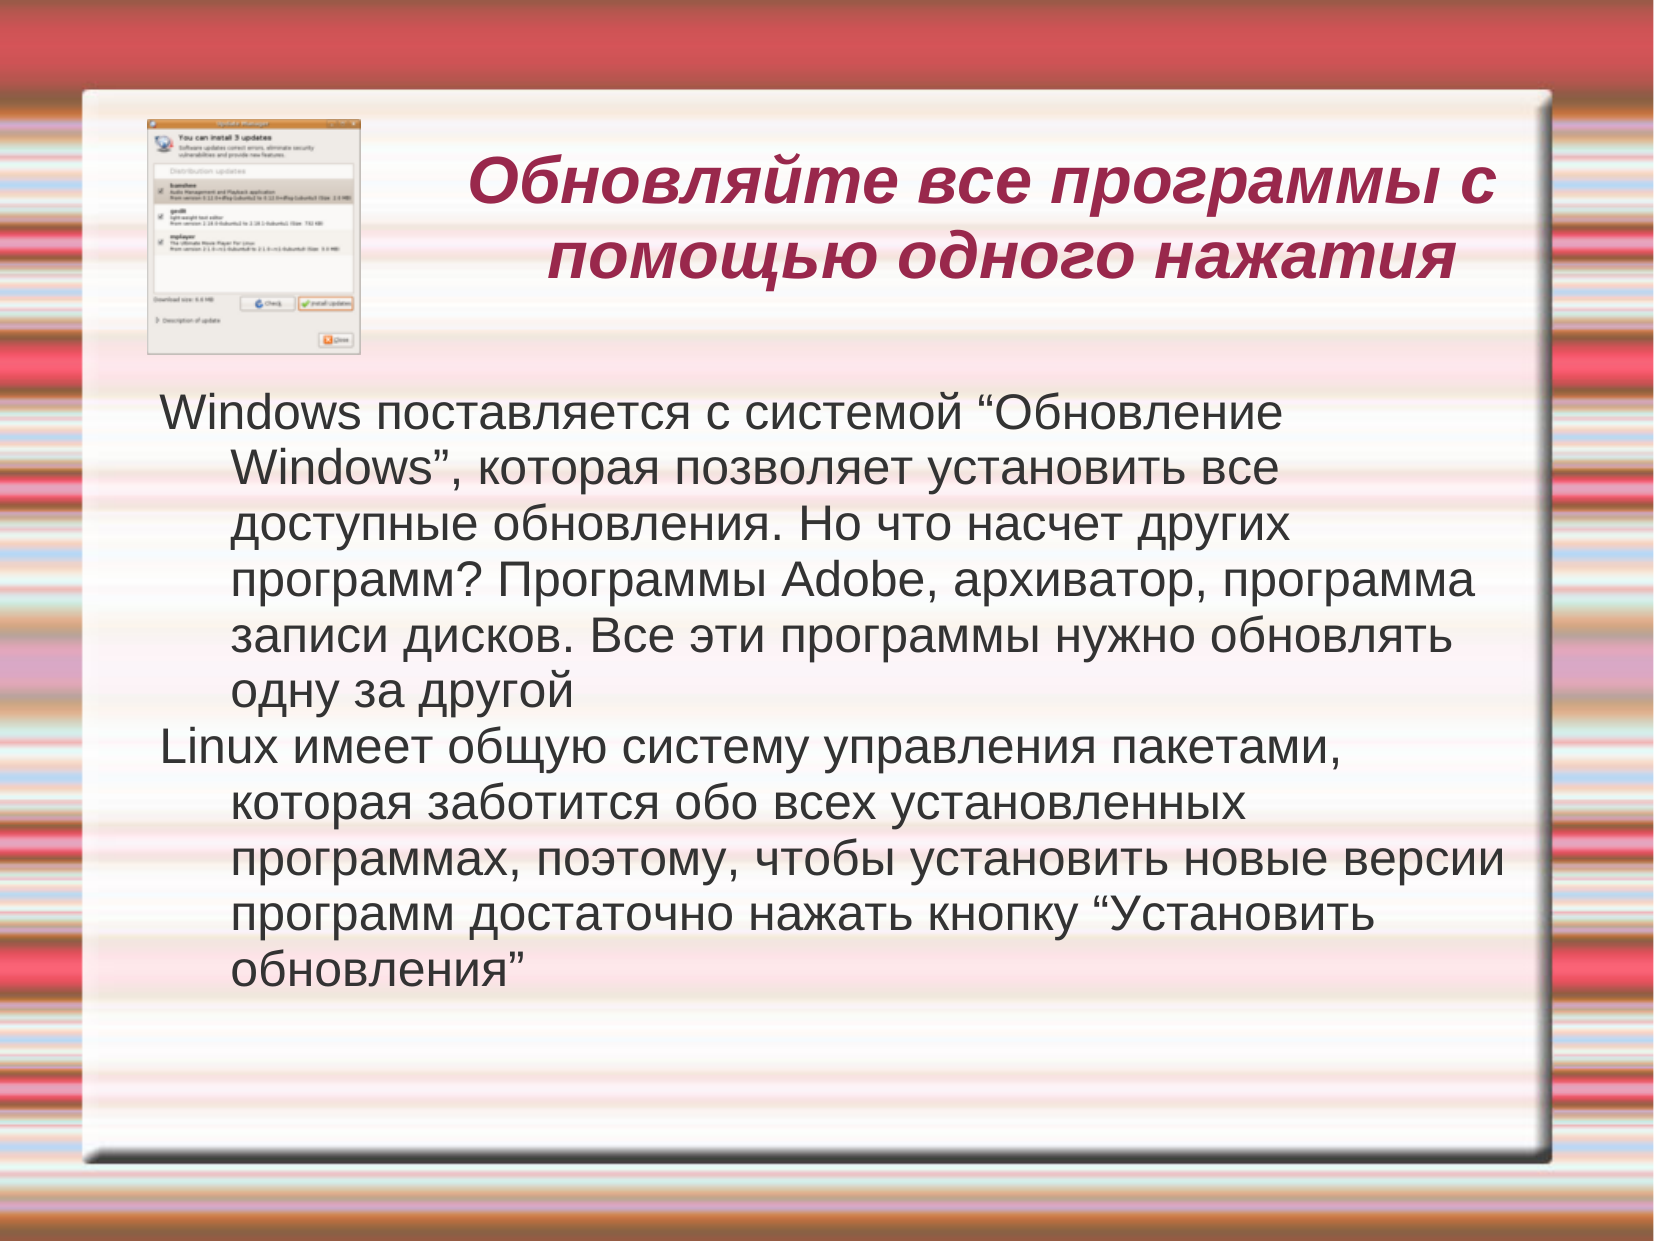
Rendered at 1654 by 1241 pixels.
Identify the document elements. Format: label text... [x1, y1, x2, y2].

picture [0, 0, 1654, 1241]
title Обновляйте все программы с помощью одного нажатия [413, 114, 1534, 322]
list Windows поставляется с системой “Обновление Windows”, которая позволяет установить все доступные обновления. Но что насчет других программ? Программы Adobe, архиватор, программа записи дисков. Все эти программы нужно обновлять одну за другой Linux имеет общую систему управления пакетами, которая заботится обо всех установленных программах, поэтому, чтобы установить новые версии программ достаточно нажать кнопку “Установить обновления” [147, 383, 1517, 1004]
